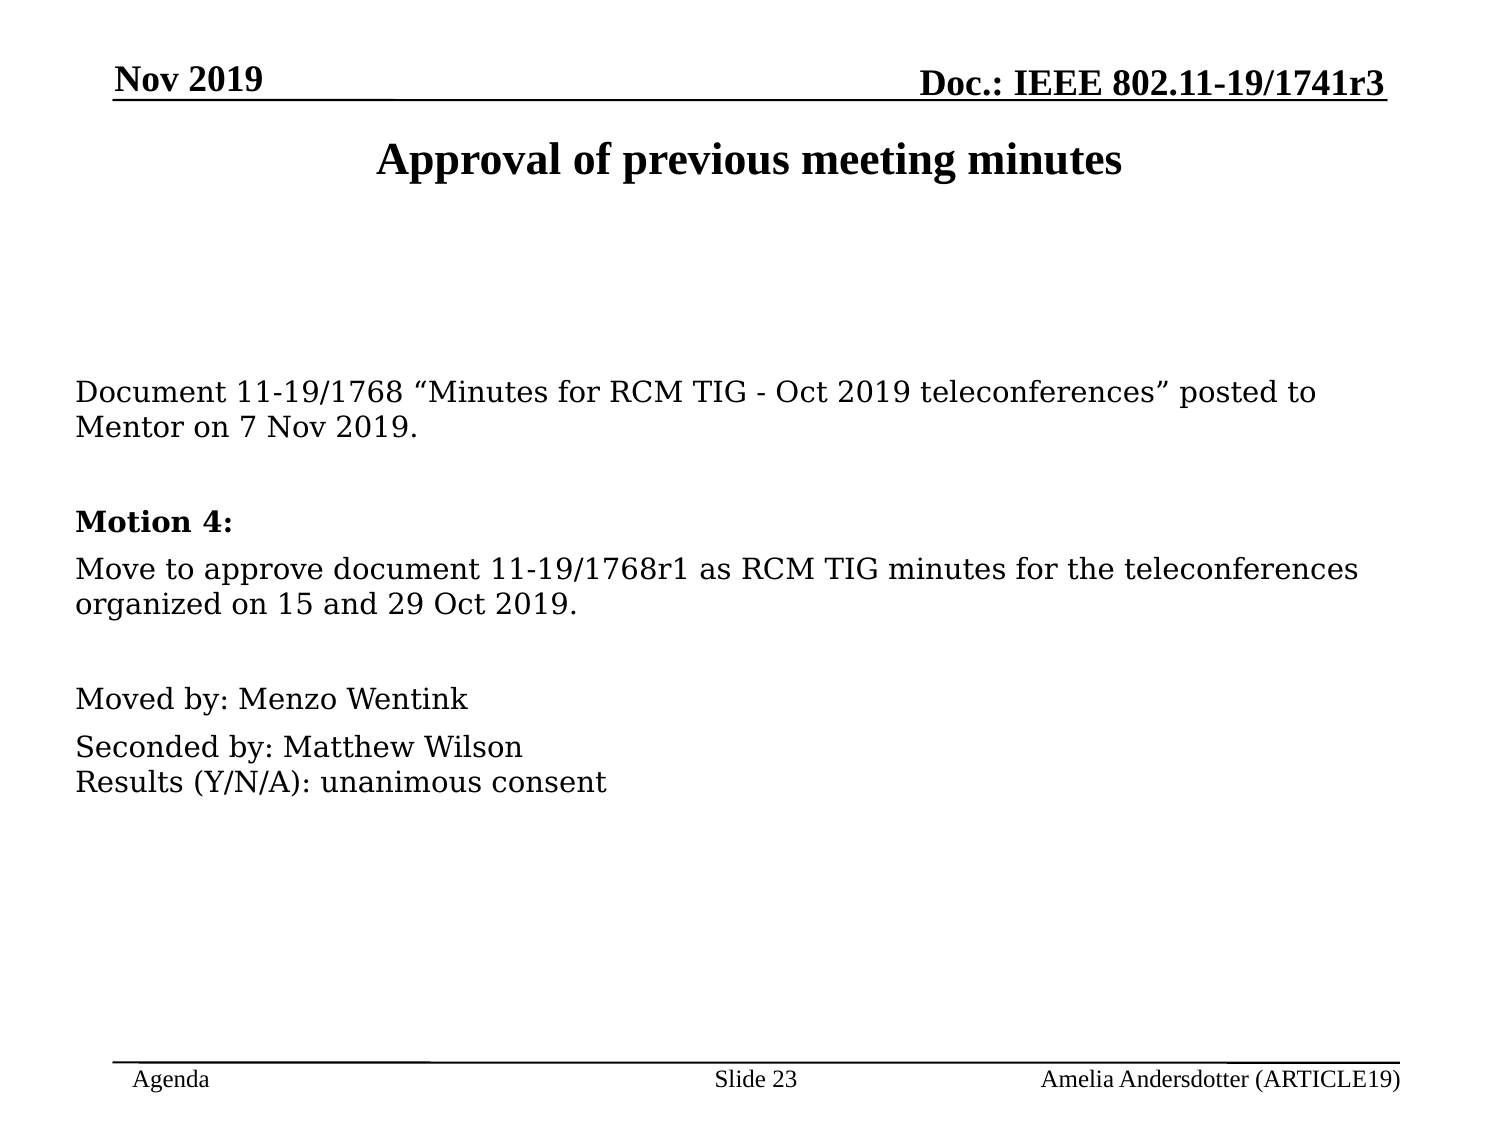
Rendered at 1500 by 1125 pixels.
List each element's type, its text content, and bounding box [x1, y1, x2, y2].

text_box Document 11-19/1768 “Minutes for RCM TIG - Oct 2019 teleconferences” posted to Mentor on 7 Nov 2019. Motion 4: Move to approve document 11-19/1768r1 as RCM TIG minutes for the teleconferences organized on 15 and 29 Oct 2019. Moved by: Menzo Wentink Seconded by: Matthew Wilson Results (Y/N/A): unanimous consent [75, 373, 1425, 798]
text_box Amelia Andersdotter (ARTICLE19) [878, 1062, 1401, 1092]
text_box Nov 2019 [114, 54, 422, 99]
text_box Approval of previous meeting minutes [112, 112, 1387, 201]
text_box Slide <number> [712, 1062, 799, 1122]
